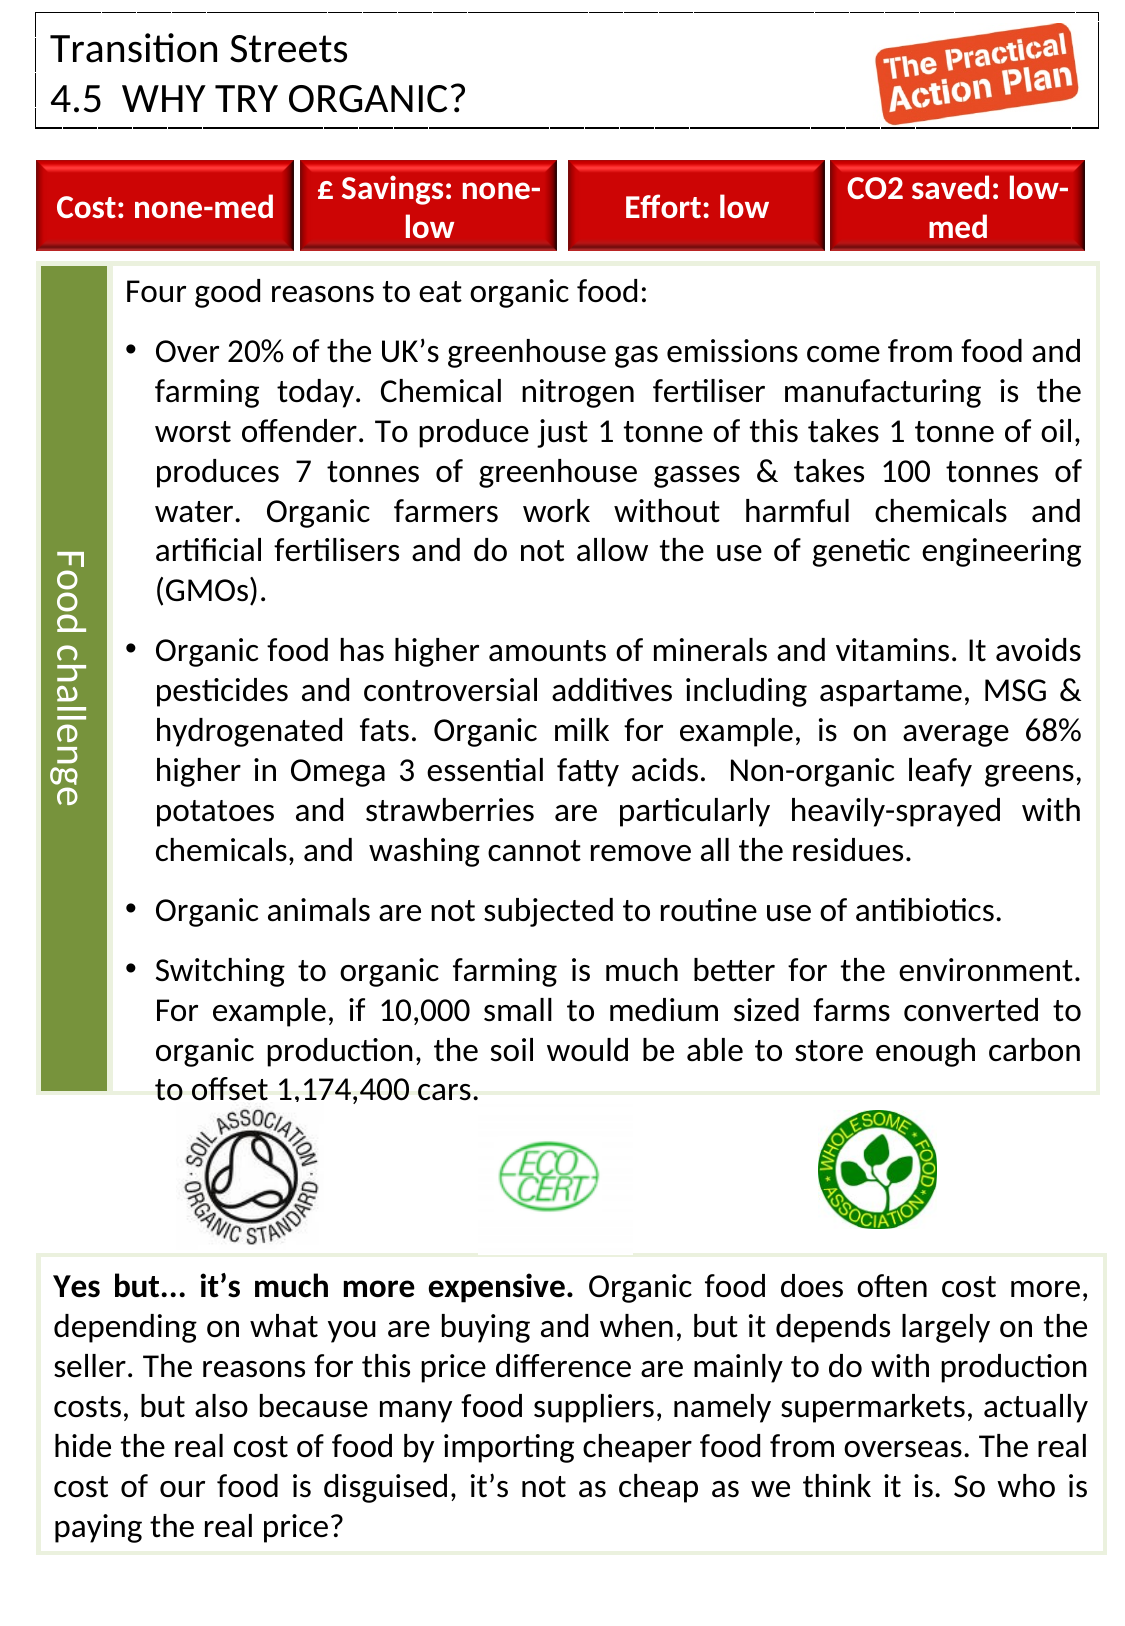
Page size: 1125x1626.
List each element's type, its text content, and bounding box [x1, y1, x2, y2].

text_box Cost: none-med [38, 161, 294, 250]
text_box CO2 saved: low-med [830, 161, 1086, 250]
picture [298, 158, 559, 253]
picture [478, 1100, 633, 1255]
picture [34, 158, 296, 253]
text_box £ Savings: none-low [302, 161, 557, 250]
text_box Four good reasons to eat organic food: Over 20% of the UK’s greenhouse gas emissions come from food and farming today. Chemical nitrogen fertiliser manufacturing is the worst offender. To produce just 1 tonne of this takes 1 tonne of oil, produces 7 tonnes of greenhouse gasses & takes 100 tonnes of water. Organic farmers work without harmful chemicals and artificial fertilisers and do not allow the use of genetic engineering (GMOs). Organic food has higher amounts of minerals and vitamins. It avoids pesticides and controversial additives including aspartame, MSG & hydrogenated fats. Organic milk for example, is on average 68% higher in Omega 3 essential fatty acids. Non-organic leafy greens, potatoes and strawberries are particularly heavily-sprayed with chemicals, and washing cannot remove all the residues. Organic animals are not subjected to routine use of antibiotics. Switching to organic farming is much better for the environment. For example, if 10,000 small to medium sized farms converted to organic production, the soil would be able to store enough carbon to offset 1,174,400 cars. [110, 263, 1099, 1094]
picture [176, 1102, 324, 1250]
text_box Transition Streets 4.5 WHY TRY ORGANIC? [35, 12, 1099, 129]
picture [566, 158, 827, 253]
text_box Effort: low [569, 161, 825, 250]
picture [818, 1110, 937, 1229]
text_box Food challenge [38, 263, 110, 1094]
picture [828, 158, 1087, 253]
text_box Yes but... it’s much more expensive. Organic food does often cost more, depending on what you are buying and when, but it depends largely on the seller. The reasons for this price difference are mainly to do with production costs, but also because many food suppliers, namely supermarkets, actually hide the real cost of food by importing cheaper food from overseas. The real cost of our food is disguised, it’s not as cheap as we think it is. So who is paying the real price? [38, 1254, 1105, 1554]
